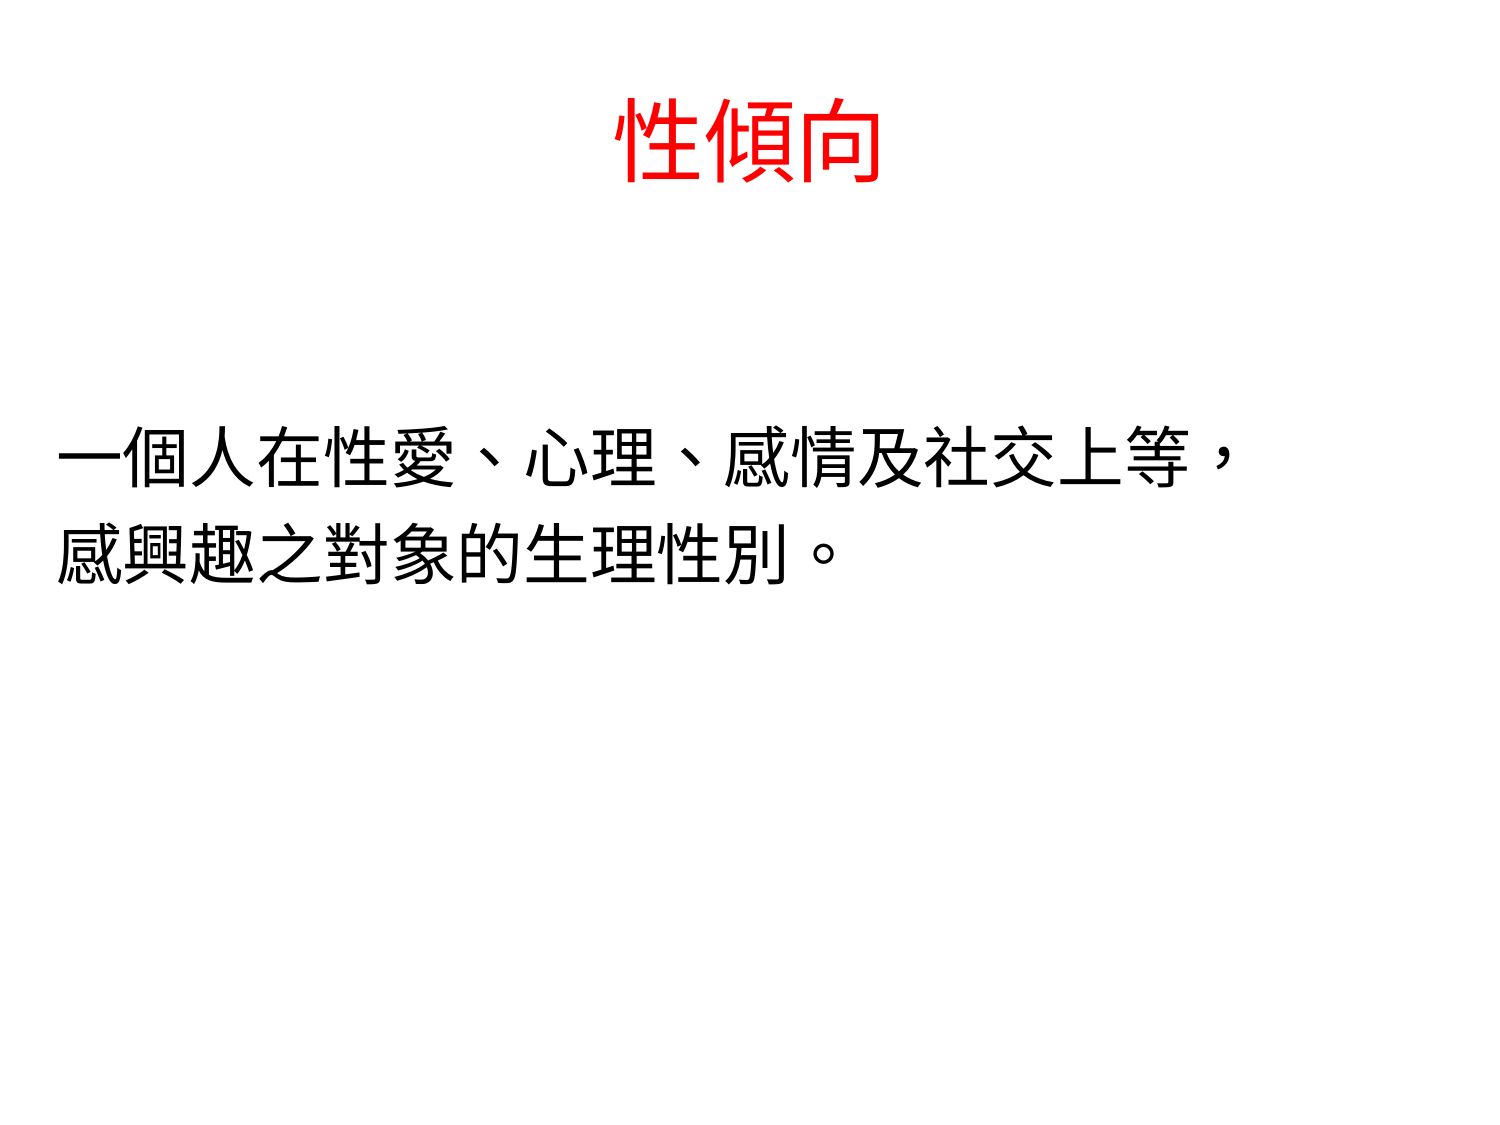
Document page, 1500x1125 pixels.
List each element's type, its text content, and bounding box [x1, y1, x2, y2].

list 一個人在性愛、心理、感情及社交上等， 感興趣之對象的生理性別。 [41, 408, 1467, 745]
title 性傾向 [75, 45, 1426, 233]
